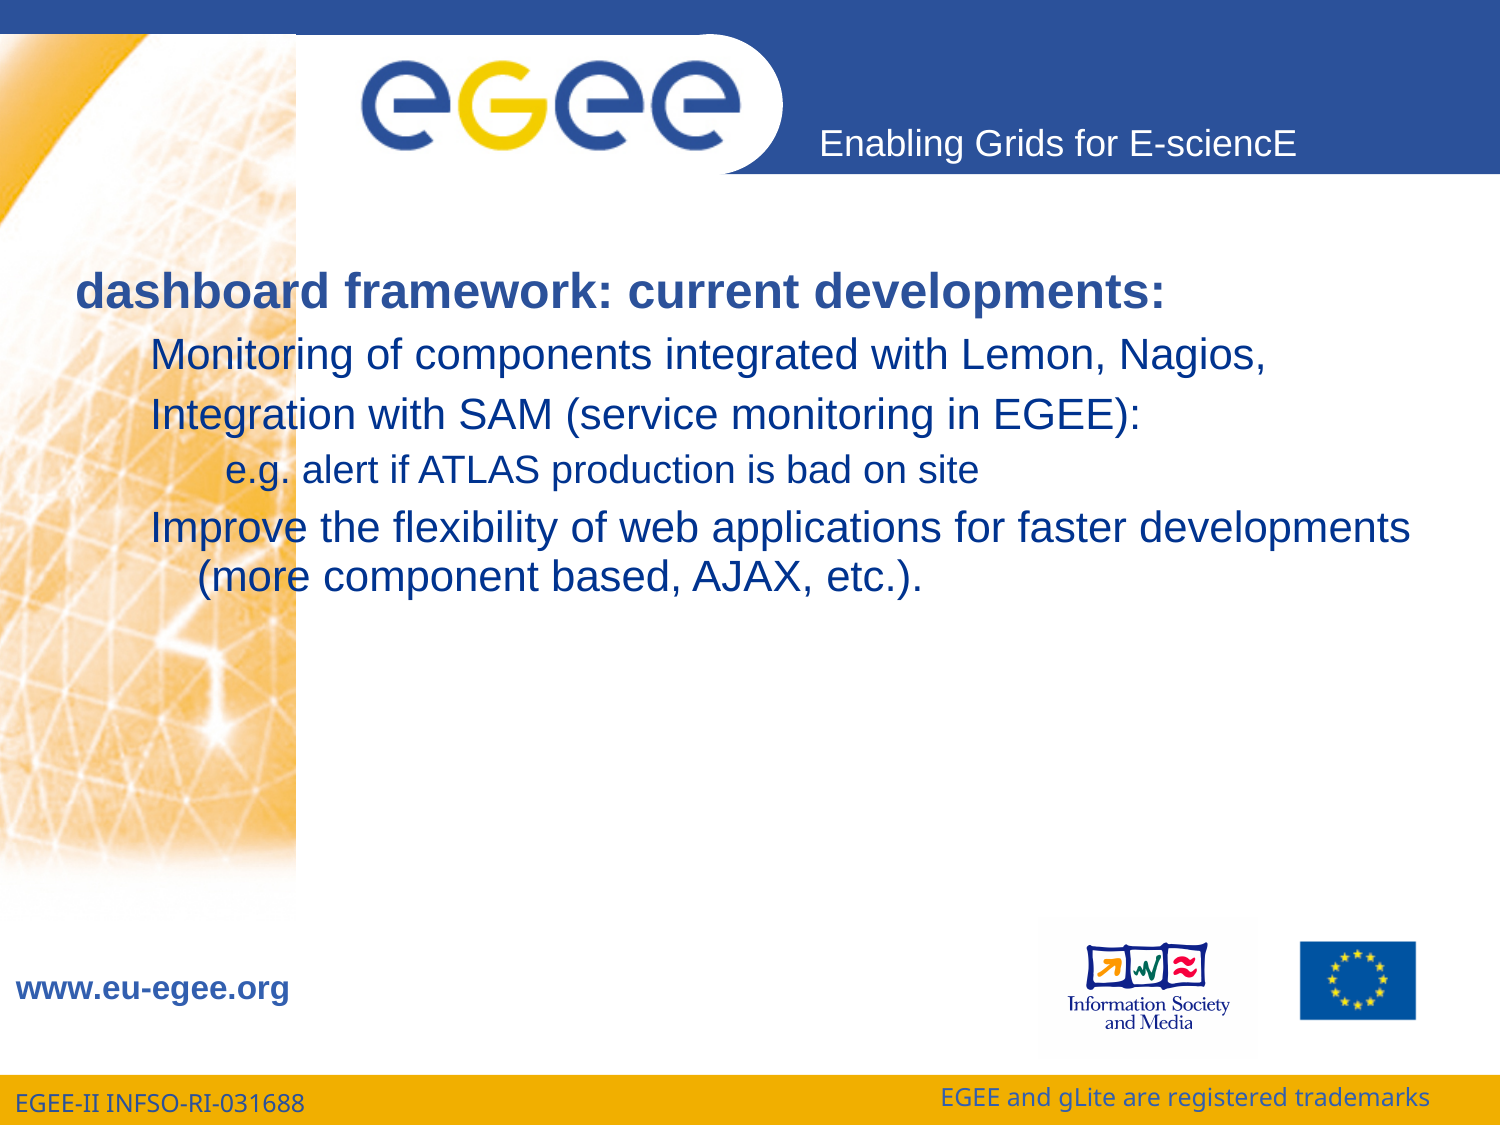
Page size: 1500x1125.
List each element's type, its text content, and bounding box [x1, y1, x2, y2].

list dashboard framework: current developments: Monitoring of components integrated with Lemon, Nagios, Integration with SAM (service monitoring in EGEE): e.g. alert if ATLAS production is bad on site Improve the flexibility of web applications for faster developments (more component based, AJAX, etc.). [75, 263, 1425, 991]
picture [0, 34, 296, 921]
picture [355, 56, 748, 154]
picture [1038, 991, 1258, 1059]
picture [1291, 991, 1424, 1028]
